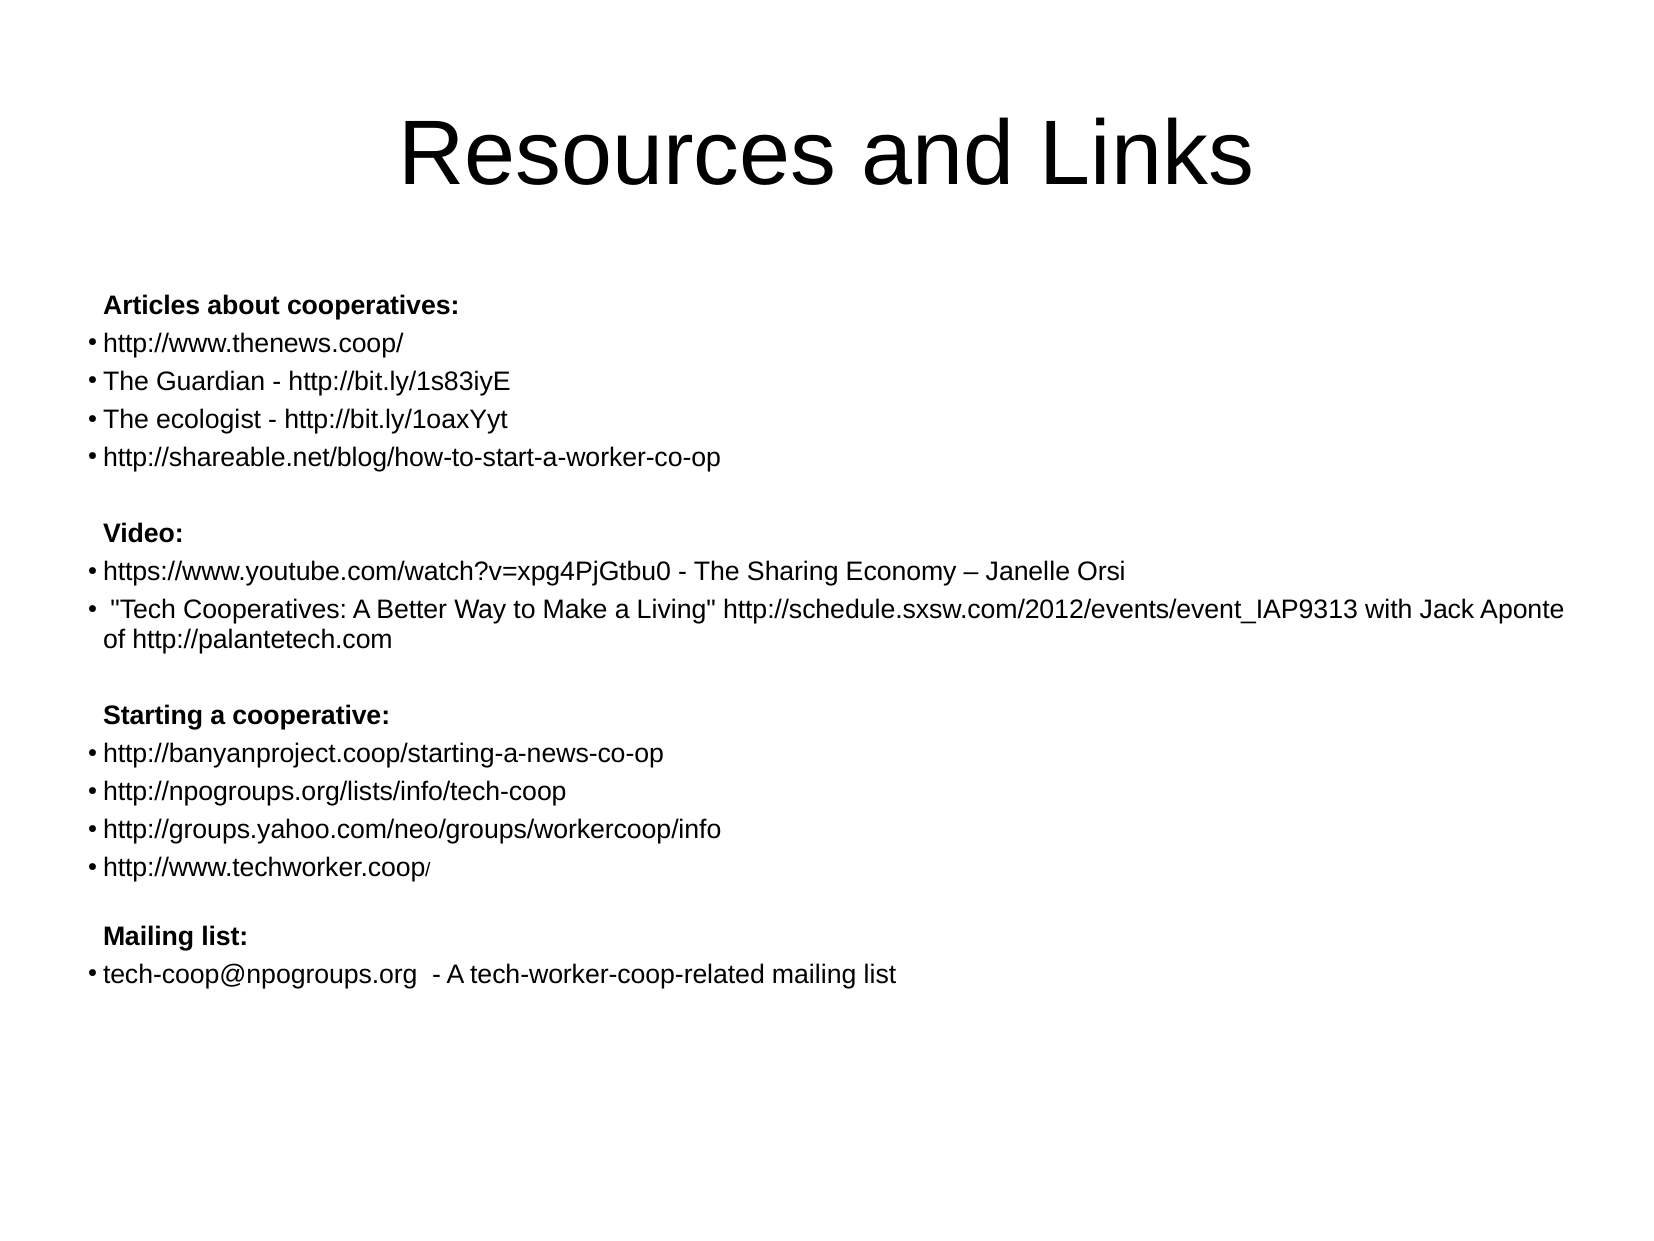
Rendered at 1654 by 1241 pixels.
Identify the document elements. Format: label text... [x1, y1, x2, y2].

list Articles about cooperatives: http://www.thenews.coop/ The Guardian - http://bit.ly/1s83iyE The ecologist - http://bit.ly/1oaxYyt http://shareable.net/blog/how-to-start-a-worker-co-op Video: https://www.youtube.com/watch?v=xpg4PjGtbu0 - The Sharing Economy – Janelle Orsi "Tech Cooperatives: A Better Way to Make a Living" http://schedule.sxsw.com/2012/events/event_IAP9313 with Jack Aponte of http://palantetech.com Starting a cooperative: http://banyanproject.coop/starting-a-news-co-op http://npogroups.org/lists/info/tech-coop http://groups.yahoo.com/neo/groups/workercoop/info http://www.techworker.coop/ Mailing list: tech-coop@npogroups.org - A tech-worker-coop-related mailing list [82, 290, 1571, 1010]
title Resources and Links [82, 49, 1571, 257]
